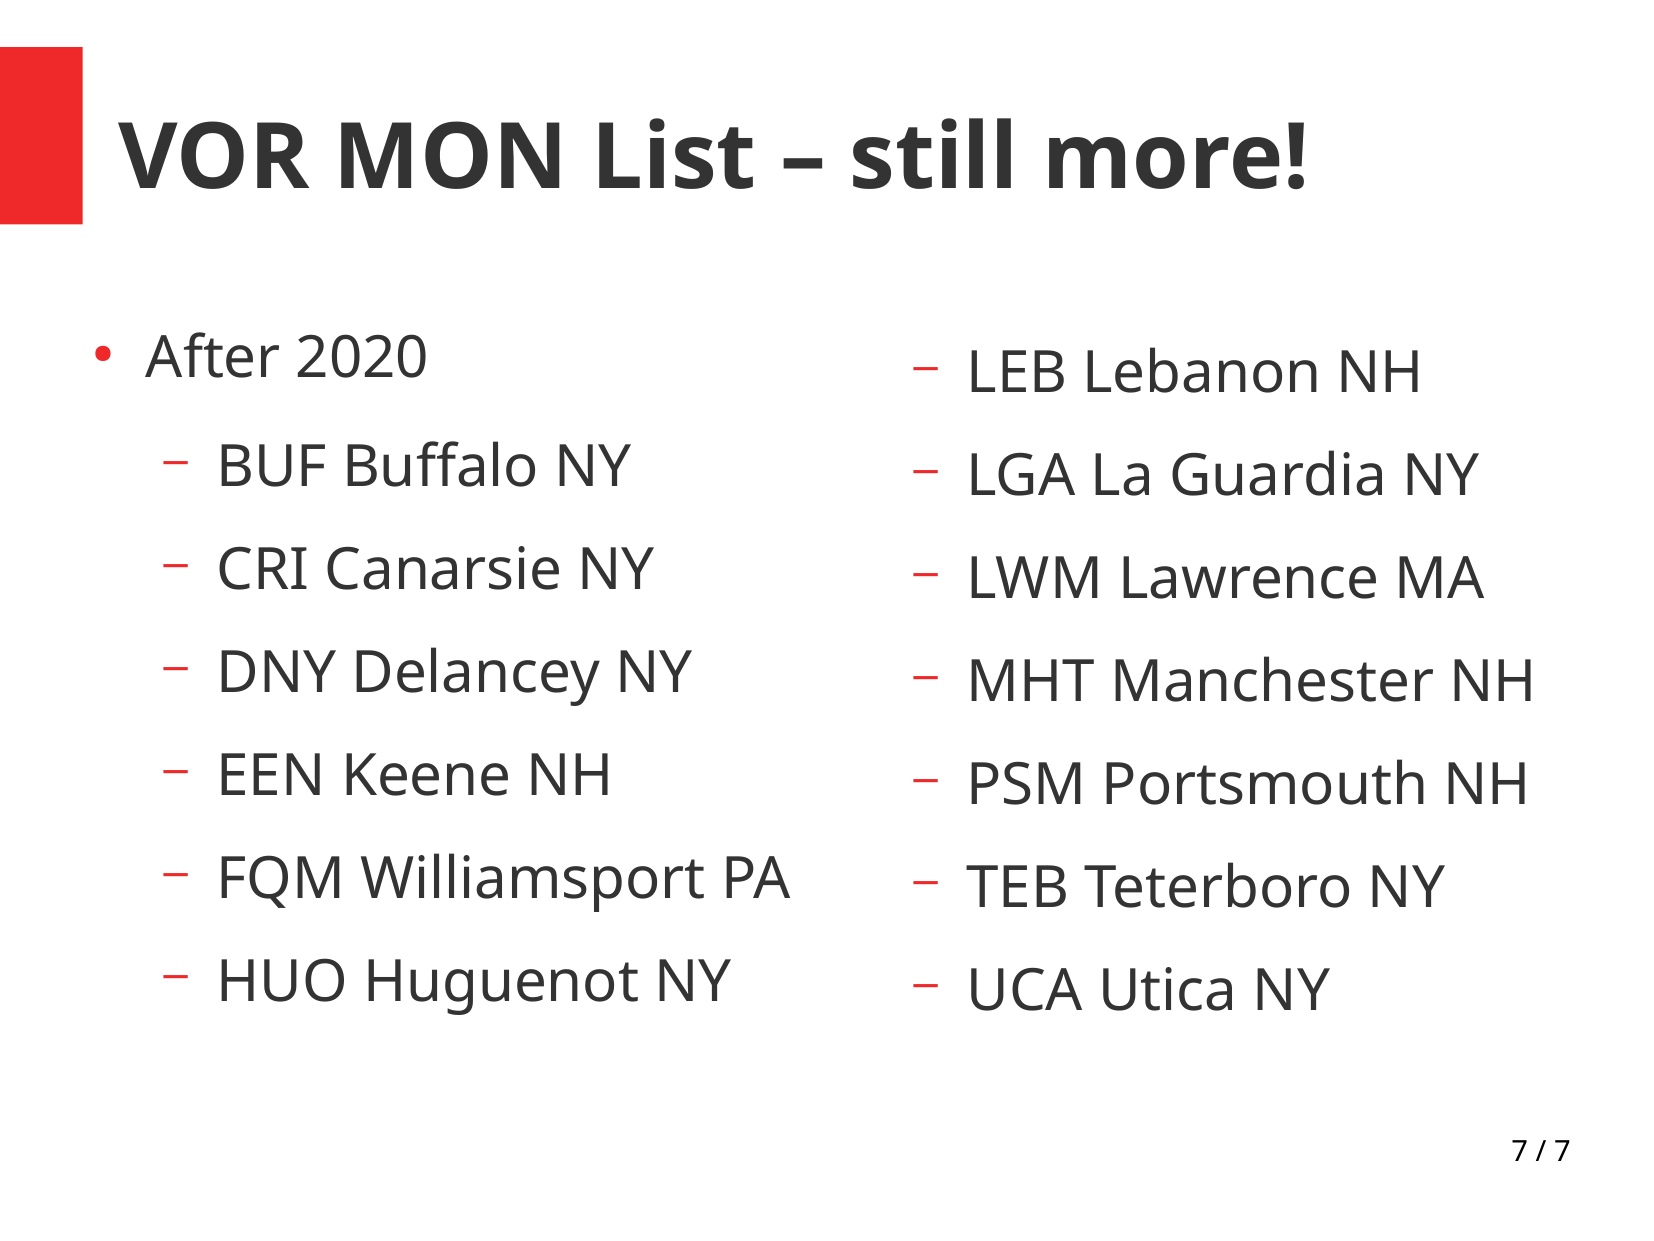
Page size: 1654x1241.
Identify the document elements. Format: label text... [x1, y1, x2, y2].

list LEB Lebanon NH LGA La Guardia NY LWM Lawrence MA MHT Manchester NH PSM Portsmouth NH TEB Teterboro NY UCA Utica NY [825, 330, 1622, 1051]
title VOR MON List – still more! [118, 49, 1571, 257]
list After 2020 BUF Buffalo NY CRI Canarsie NY DNY Delancey NY EEN Keene NH FQM Williamsport PA HUO Huguenot NY [75, 315, 826, 1036]
